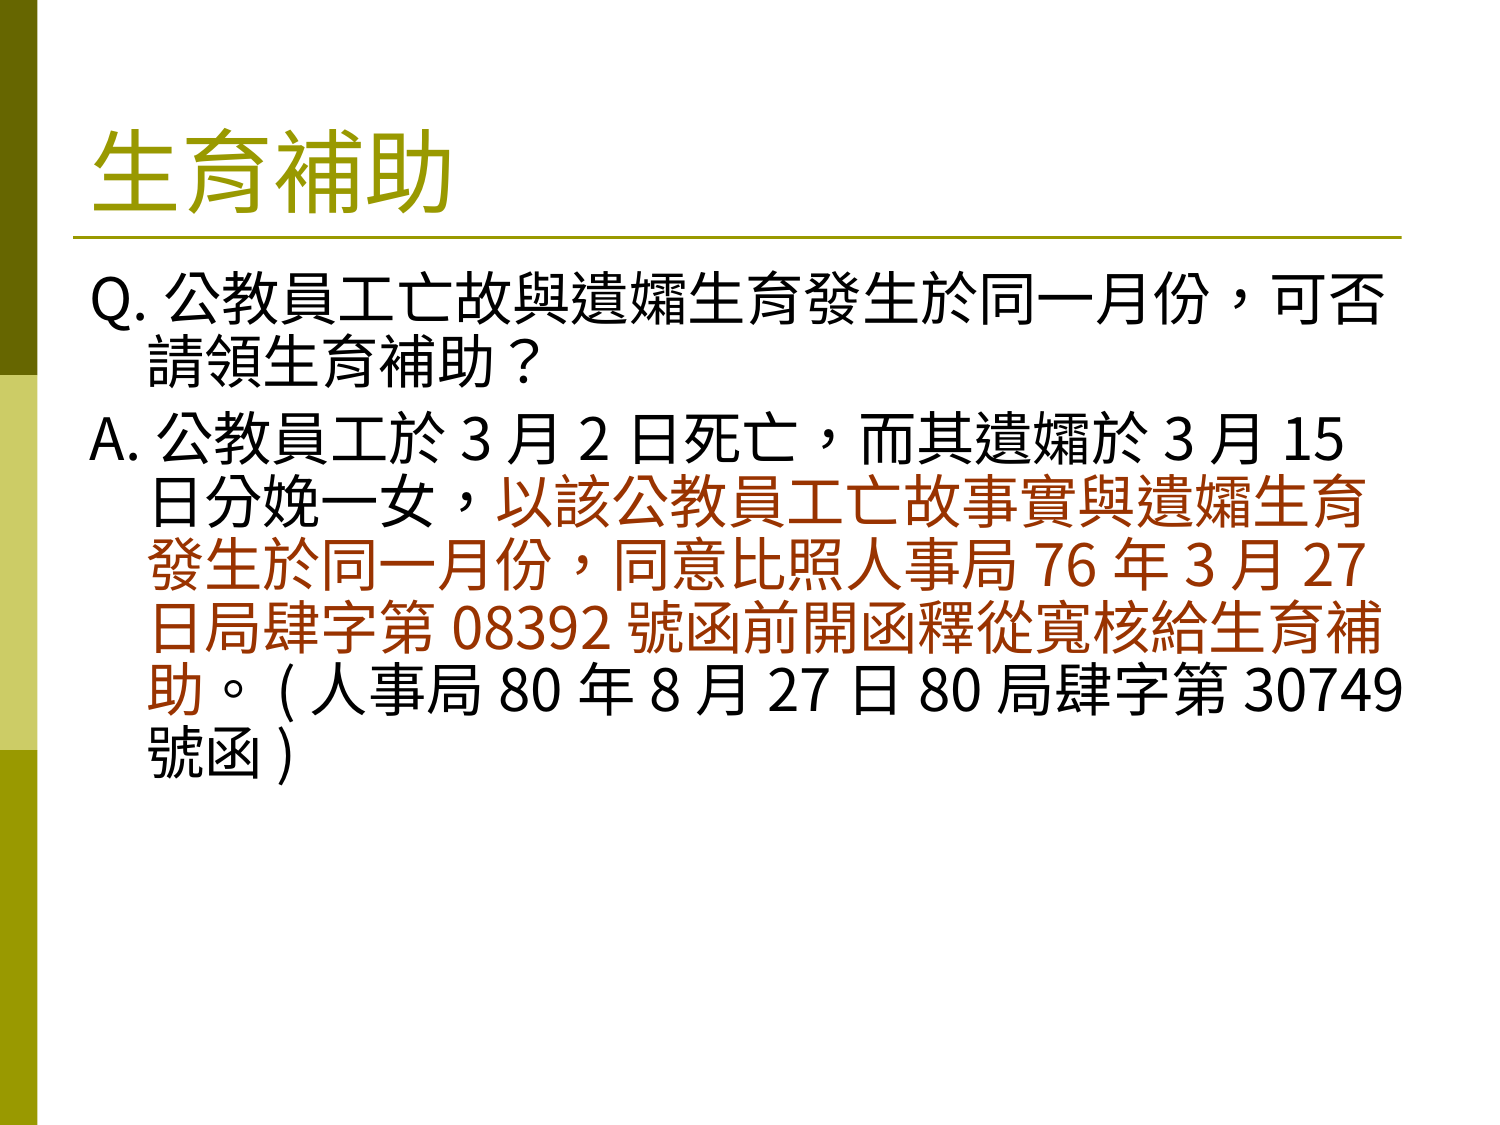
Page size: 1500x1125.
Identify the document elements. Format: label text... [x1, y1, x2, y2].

title 生育補助 [75, 45, 1426, 233]
list Q.公教員工亡故與遺孀生育發生於同一月份，可否請領生育補助？ A.公教員工於3月2日死亡，而其遺孀於3月15日分娩一女，以該公教員工亡故事實與遺孀生育發生於同一月份，同意比照人事局76年3月27日局肆字第08392號函前開函釋從寬核給生育補助。(人事局80年8月27日80局肆字第30749號函) [75, 262, 1426, 1094]
